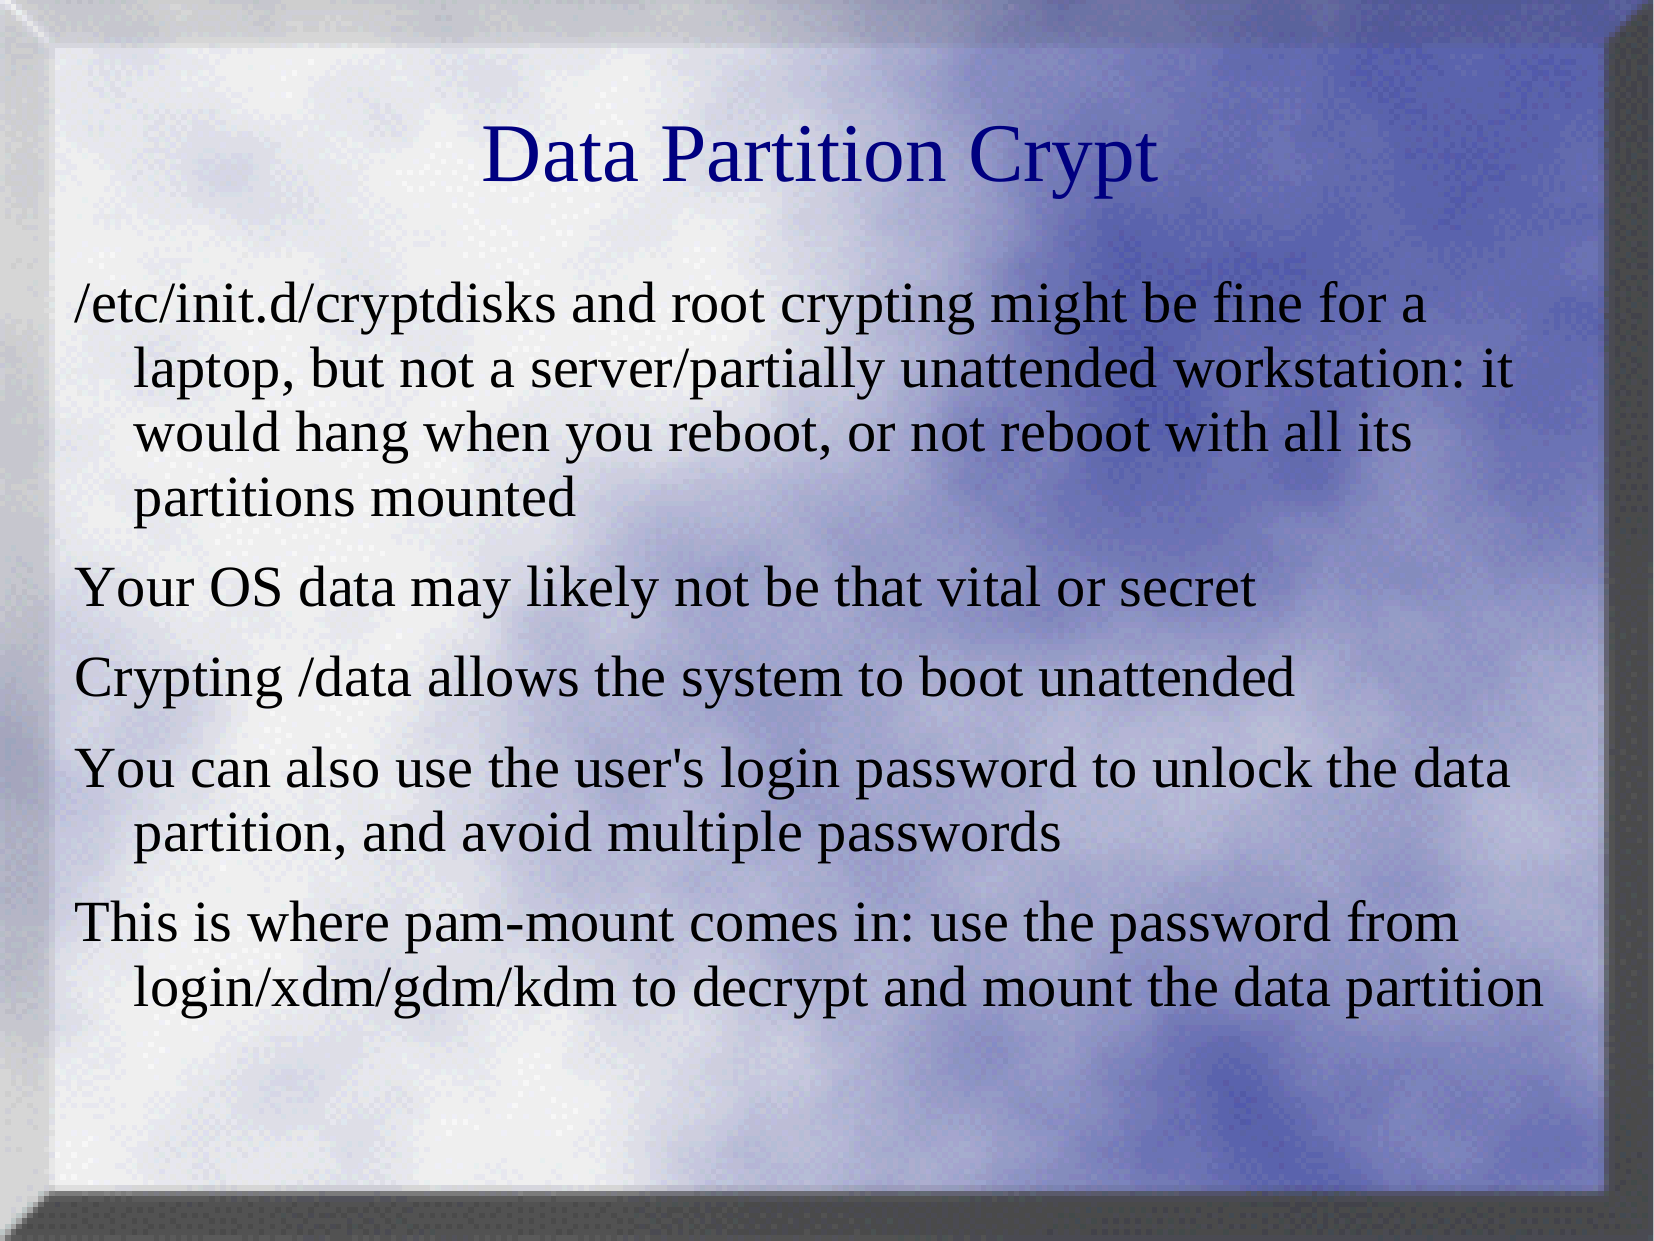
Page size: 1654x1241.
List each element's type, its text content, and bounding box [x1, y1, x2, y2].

title Data Partition Crypt [201, 99, 1440, 207]
picture [0, 0, 1654, 1241]
list /etc/init.d/cryptdisks and root crypting might be fine for a laptop, but not a server/partially unattended workstation: it would hang when you reboot, or not reboot with all its partitions mounted Your OS data may likely not be that vital or secret Crypting /data allows the system to boot unattended You can also use the user's login password to unlock the data partition, and avoid multiple passwords This is where pam-mount comes in: use the password from login/xdm/gdm/kdm to decrypt and mount the data partition [74, 270, 1579, 1094]
